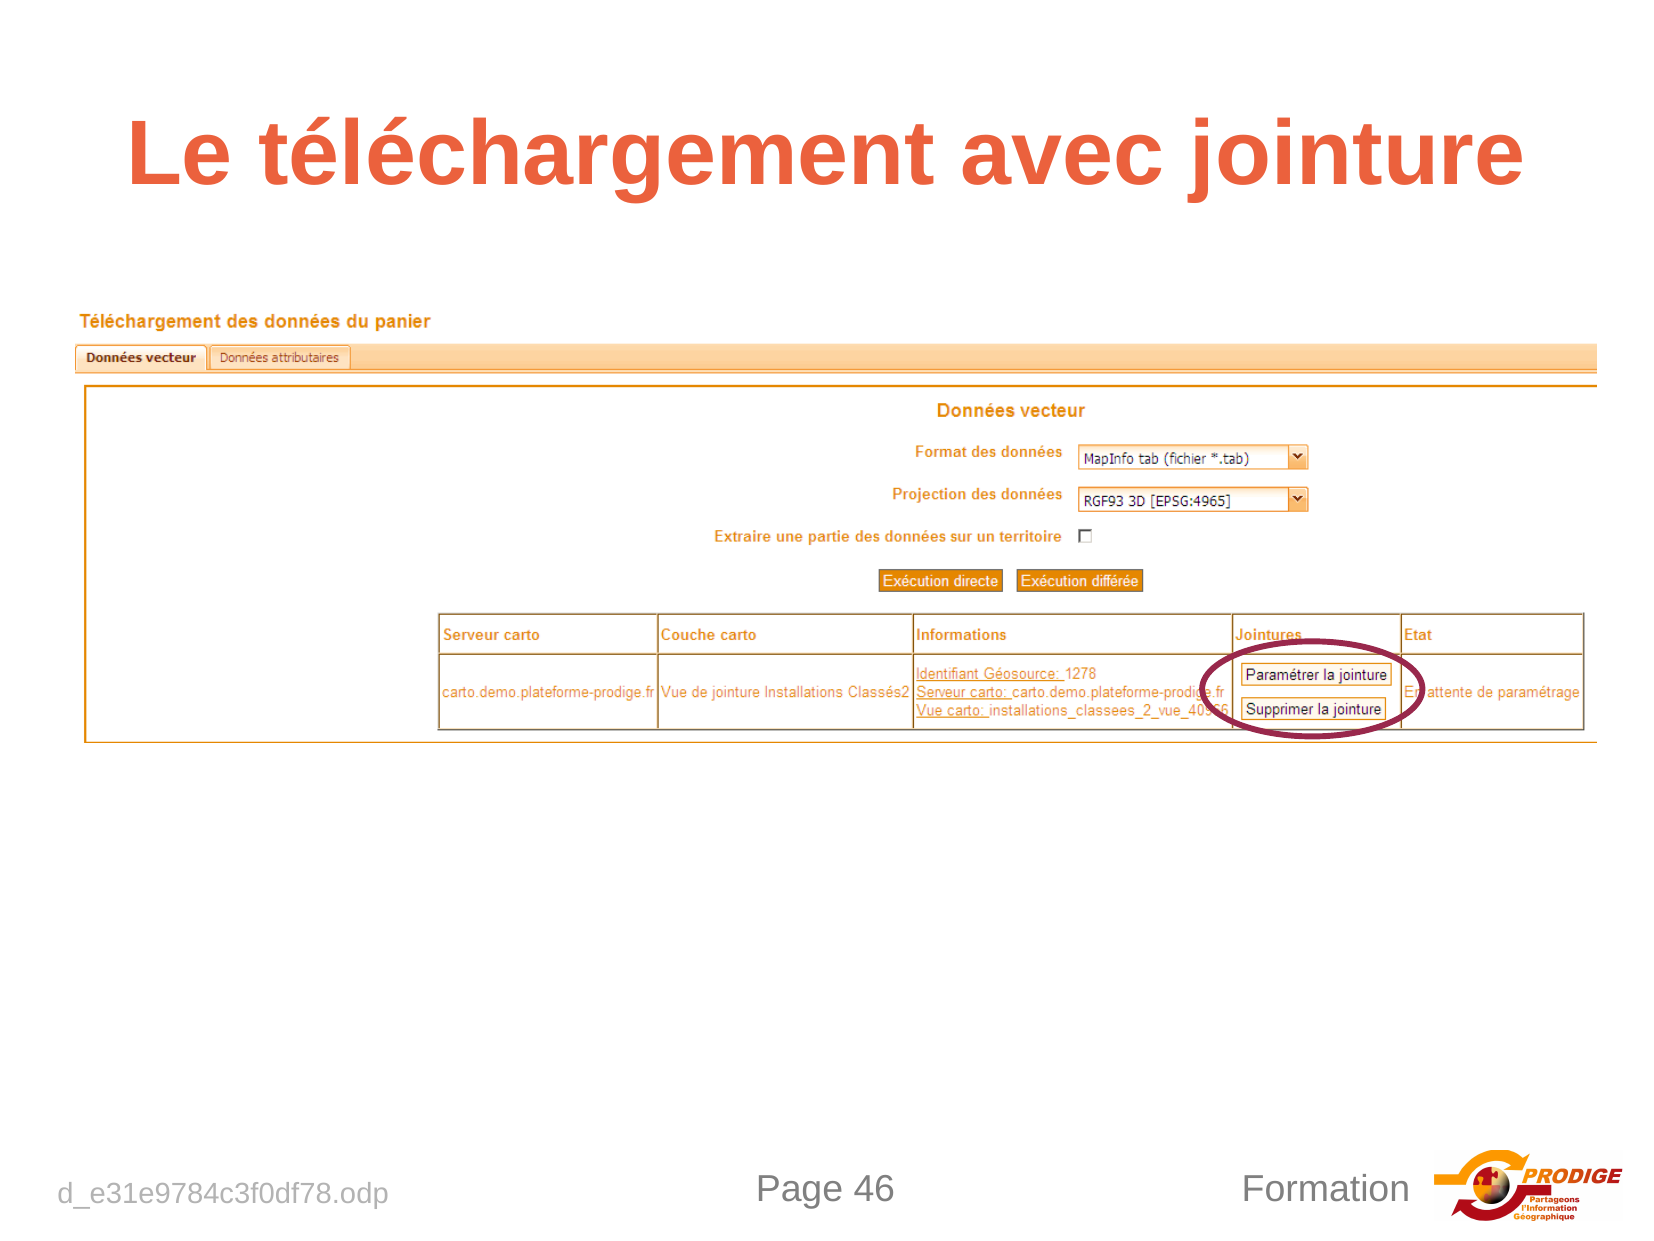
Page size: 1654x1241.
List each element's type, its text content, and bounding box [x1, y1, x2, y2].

title Le téléchargement avec jointure [82, 56, 1571, 250]
picture [1434, 1150, 1623, 1221]
picture [75, 298, 1597, 743]
